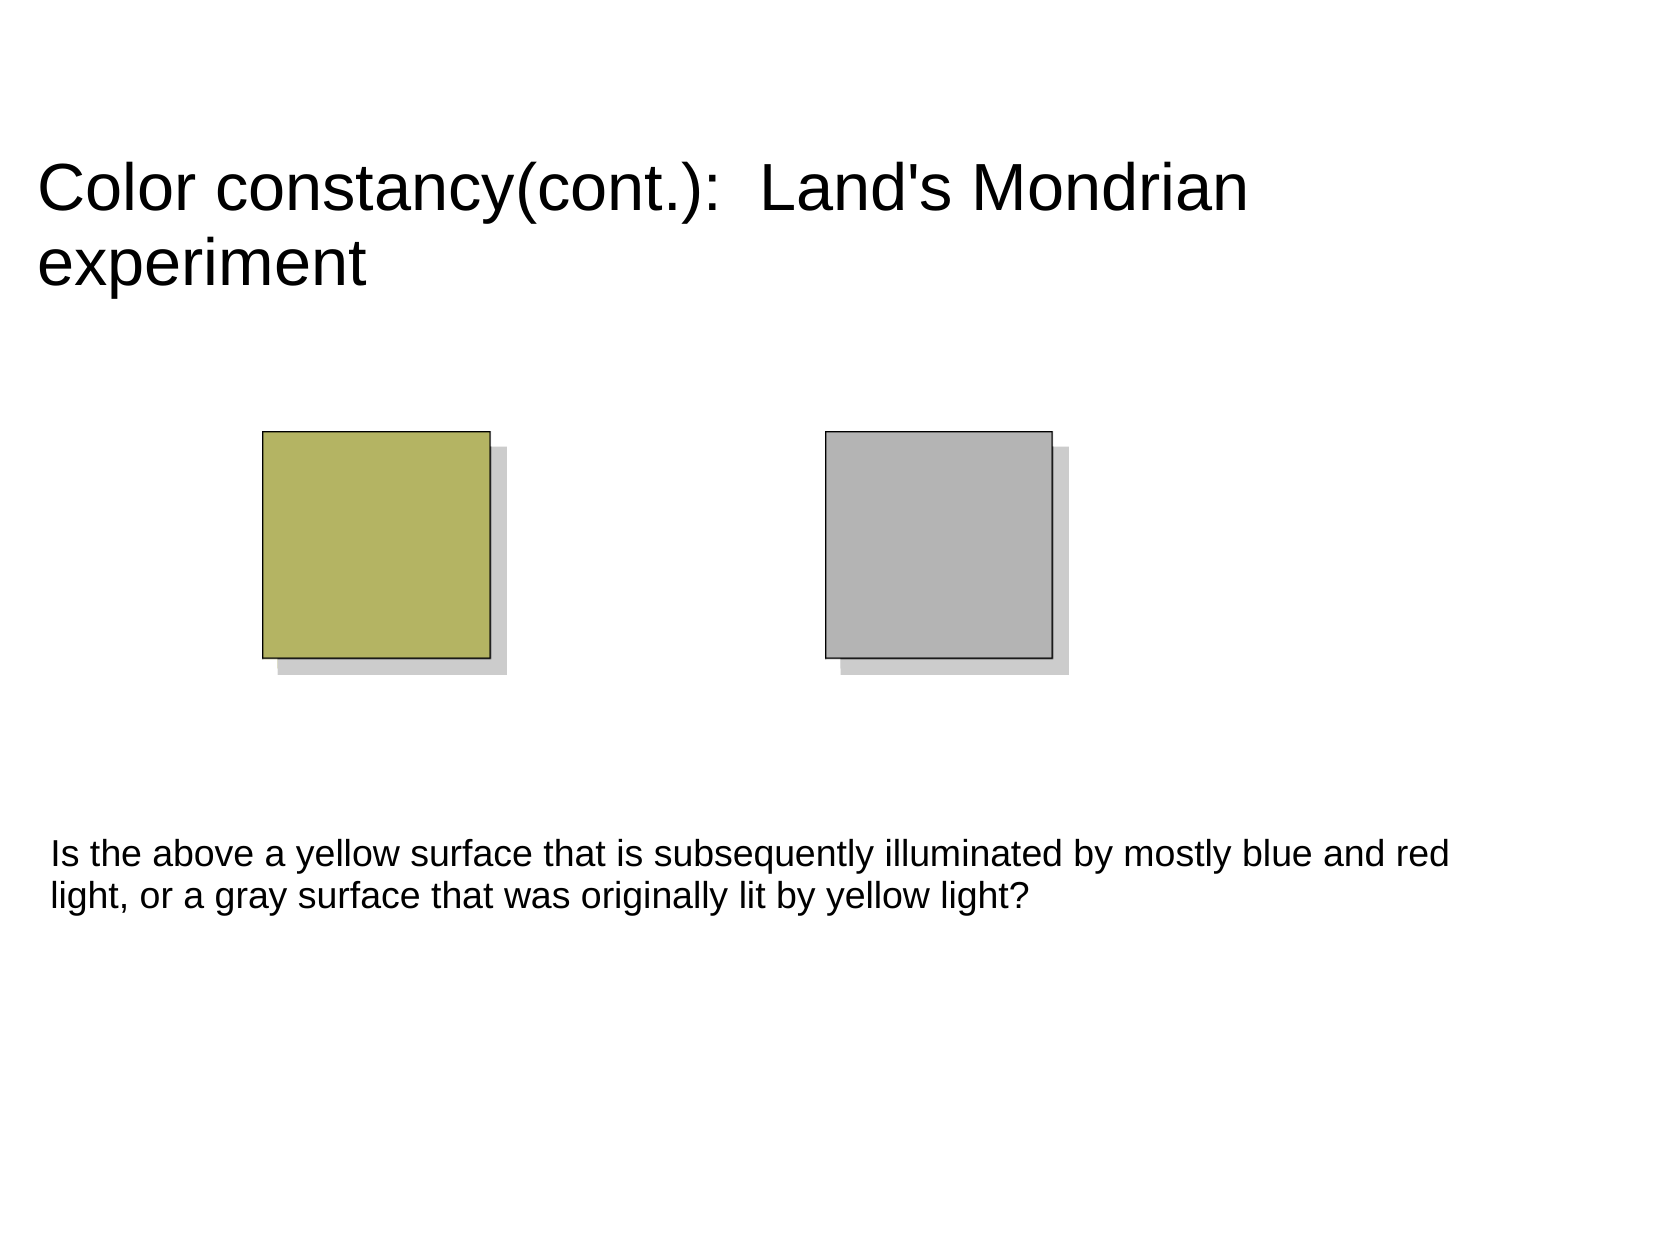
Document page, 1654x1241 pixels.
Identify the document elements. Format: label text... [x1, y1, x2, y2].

picture [825, 431, 1069, 676]
text_box Is the above a yellow surface that is subsequently illuminated by mostly blue and red light, or a gray surface that was originally lit by yellow light? [35, 825, 1501, 924]
picture [262, 431, 507, 676]
subtitle Color constancy(cont.): Land's Mondrian experiment [37, 37, 1526, 413]
